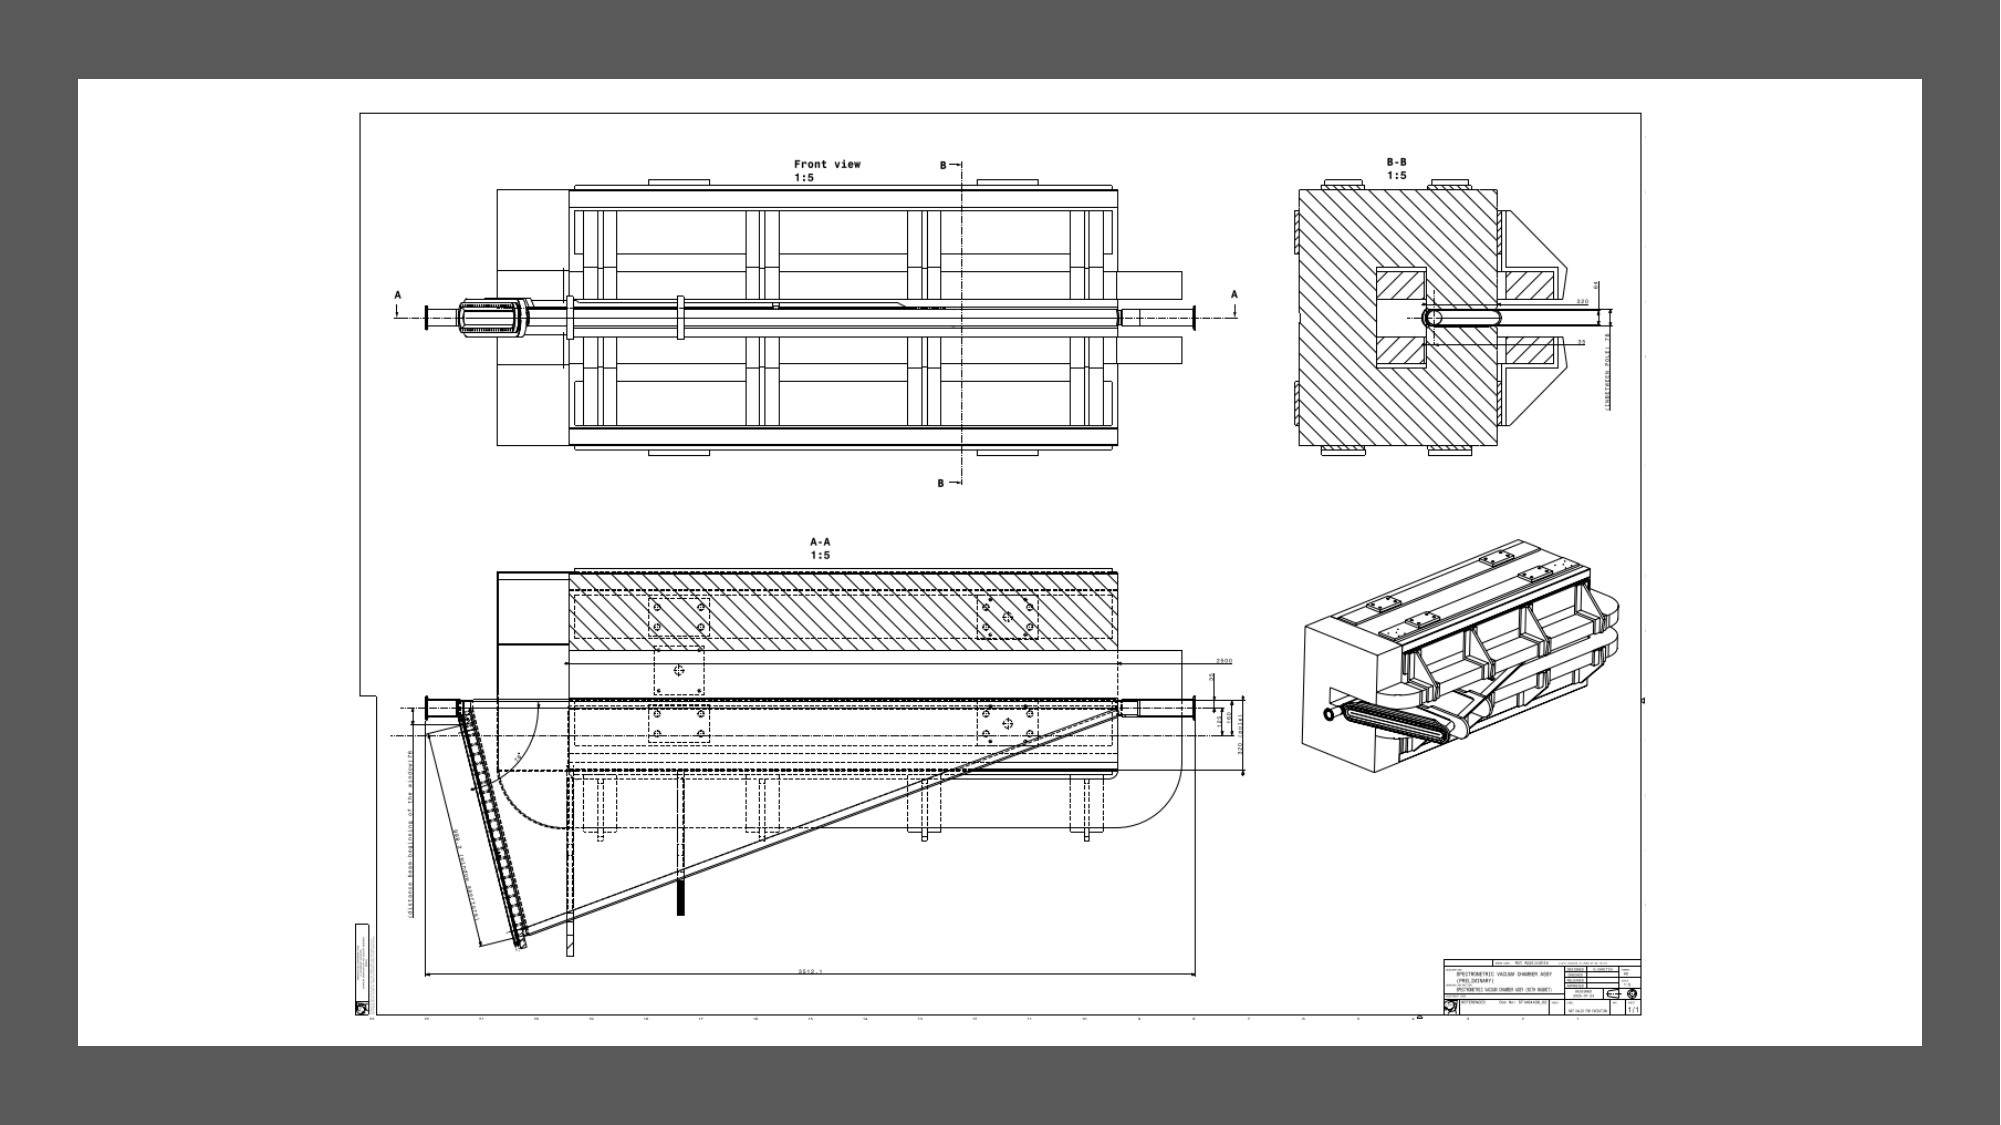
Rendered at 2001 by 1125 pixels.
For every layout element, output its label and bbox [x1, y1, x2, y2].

text_box [0, 0, 2000, 1125]
picture [354, 105, 1646, 1020]
